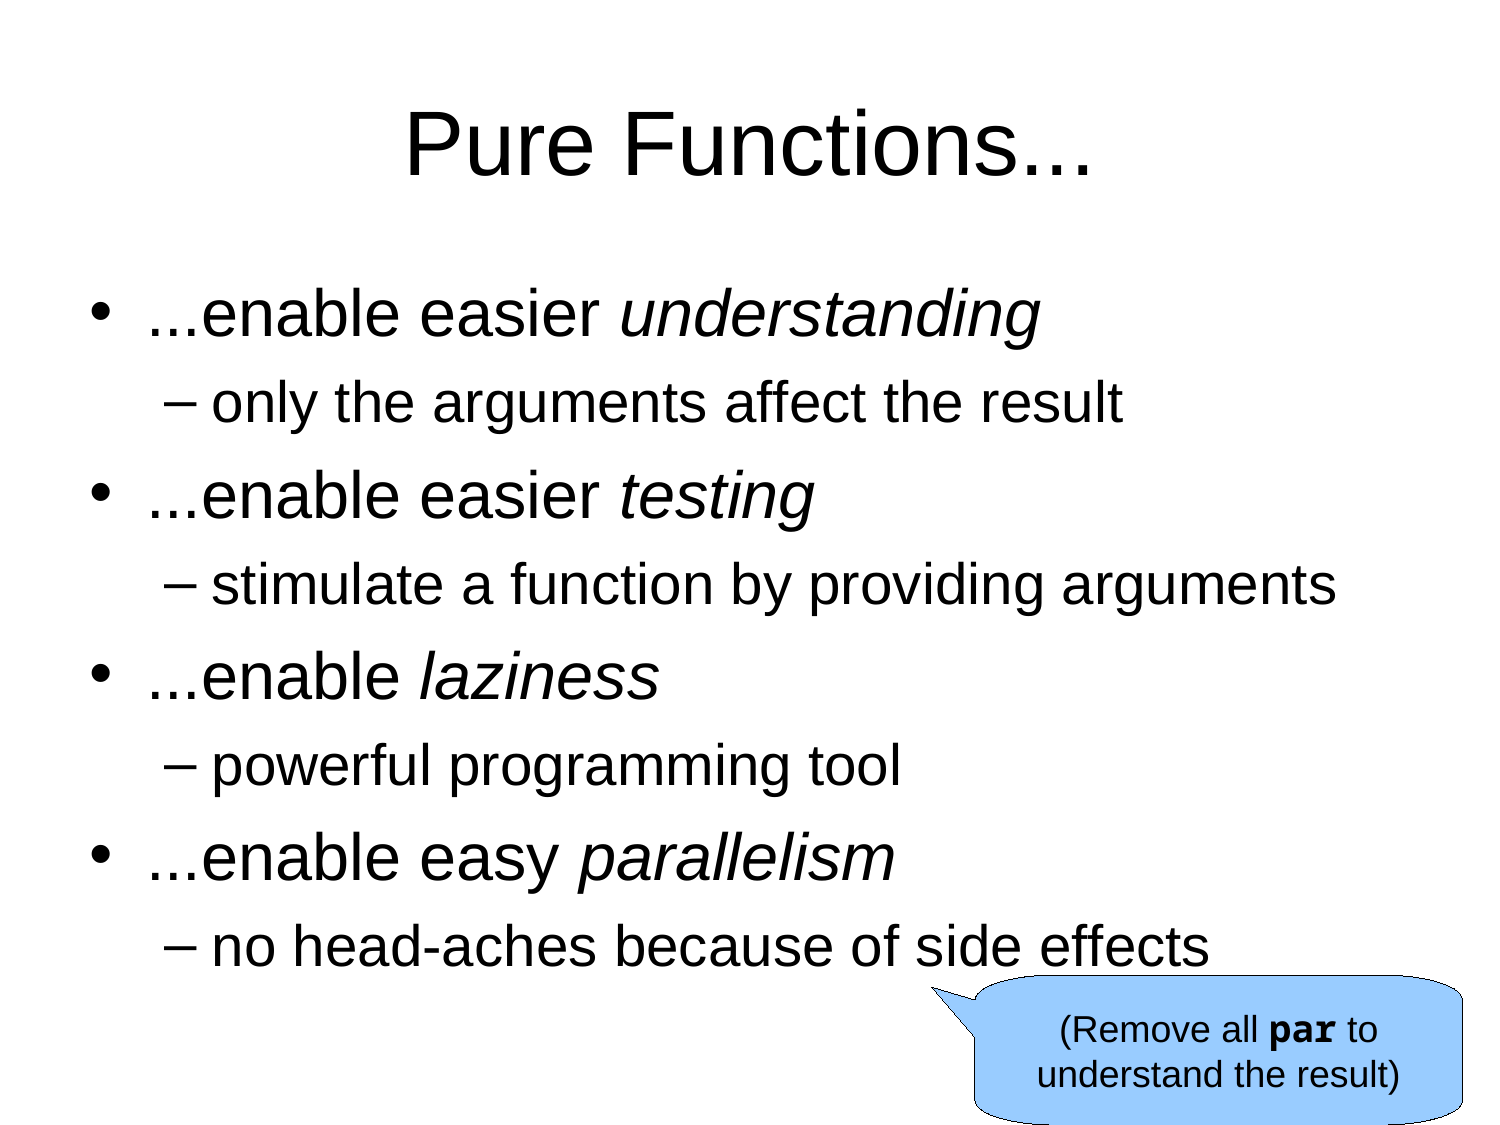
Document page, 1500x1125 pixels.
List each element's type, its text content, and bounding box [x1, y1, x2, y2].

list ...enable easier understanding only the arguments affect the result ...enable easier testing stimulate a function by providing arguments ...enable laziness powerful programming tool ...enable easy parallelism no head-aches because of side effects [75, 262, 1426, 1005]
text_box (Remove all par to understand the result) [931, 975, 1463, 1125]
title Pure Functions... [75, 44, 1426, 233]
